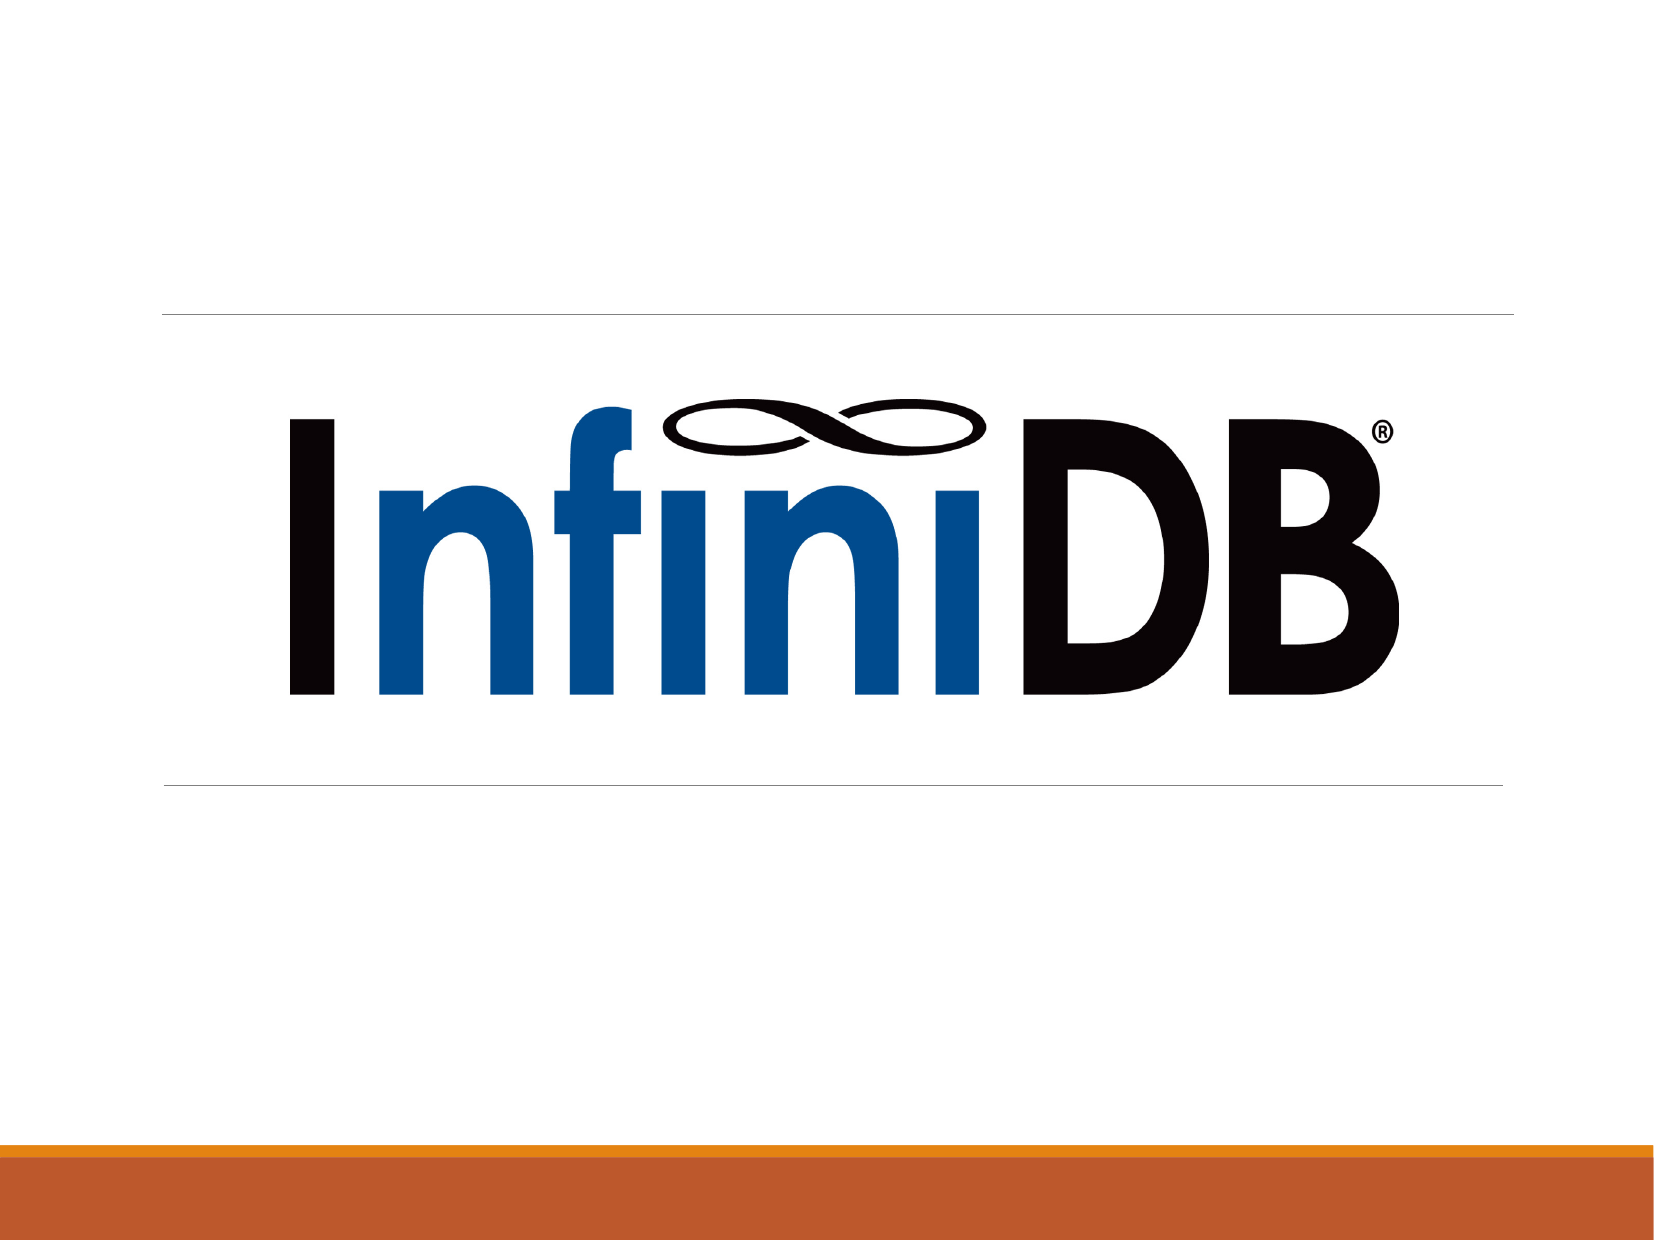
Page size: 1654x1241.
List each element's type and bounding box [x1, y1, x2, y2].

picture [259, 390, 1428, 702]
